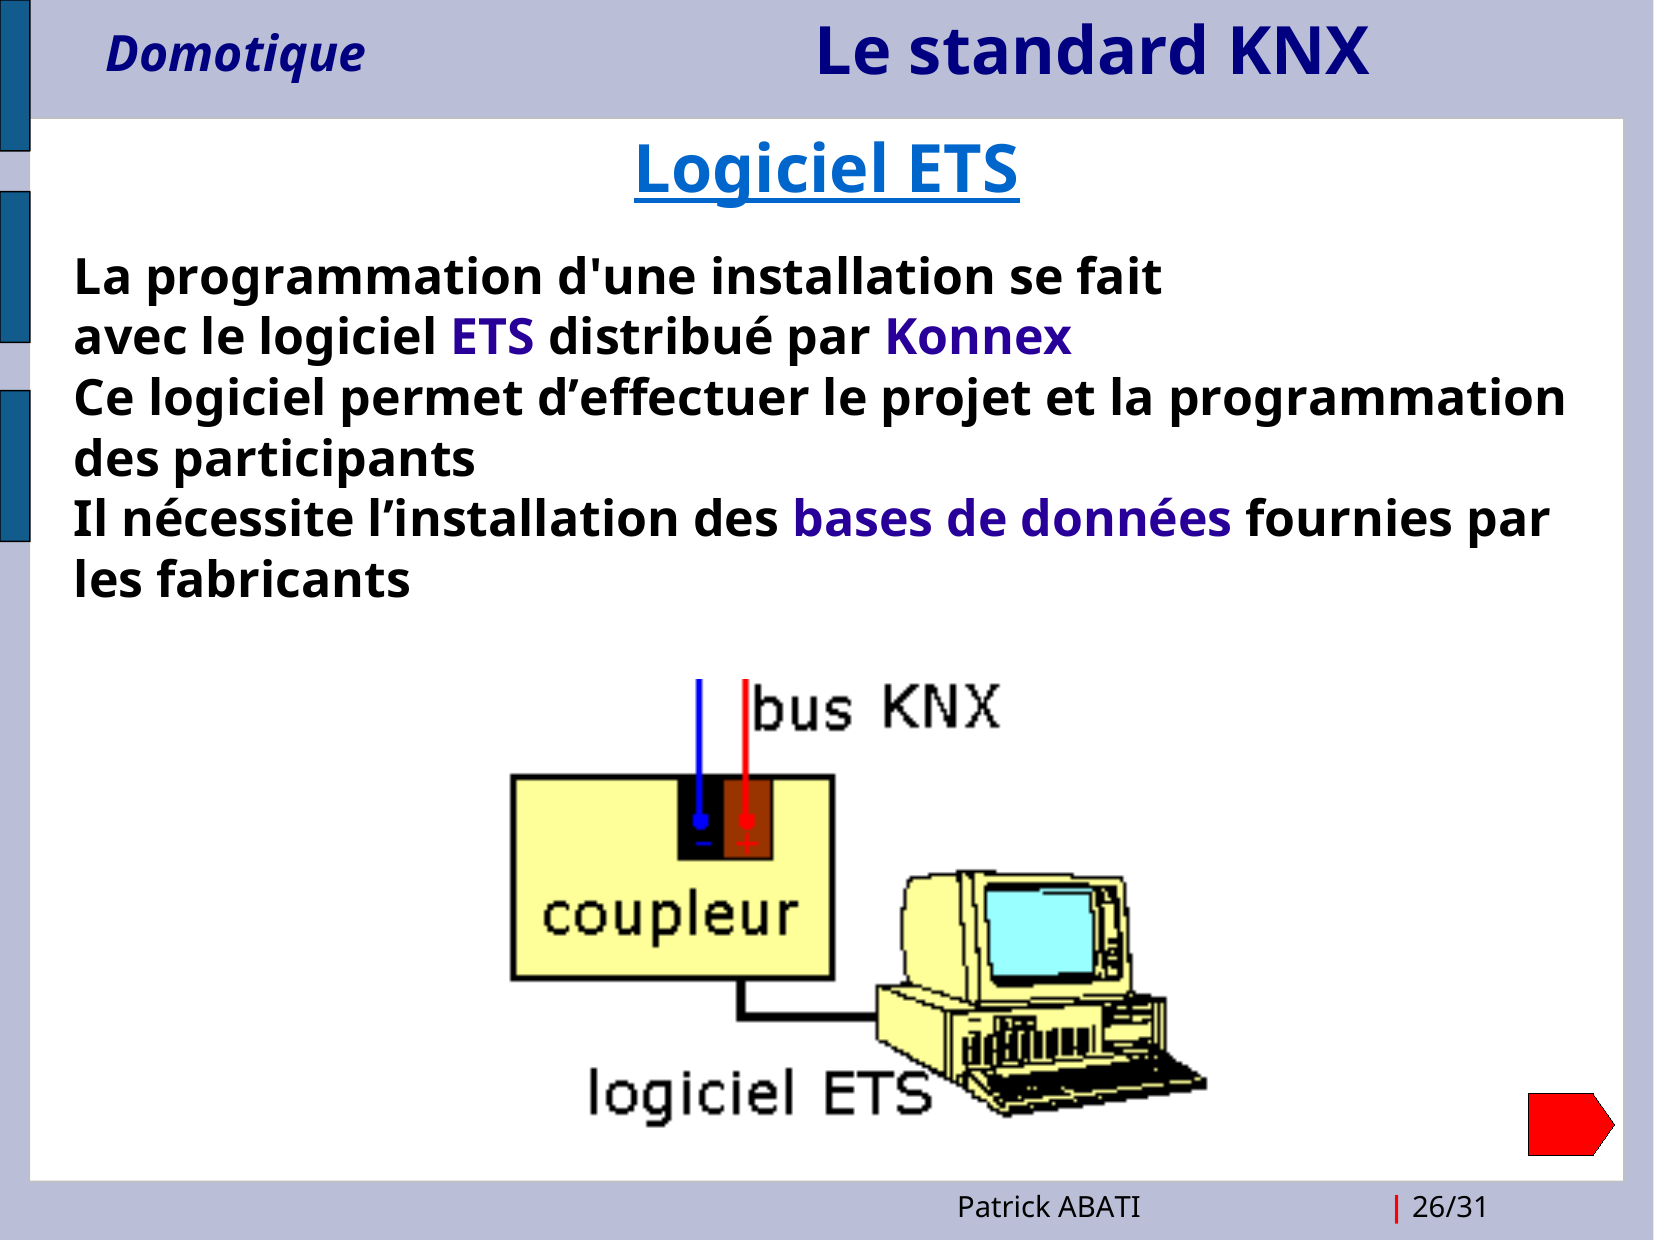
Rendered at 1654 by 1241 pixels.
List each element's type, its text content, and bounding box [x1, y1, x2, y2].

text_box [1528, 1093, 1615, 1156]
picture [502, 679, 1211, 1131]
text_box La programmation d'une installation se fait avec le logiciel ETS distribué par Konnex Ce logiciel permet d’effectuer le projet et la programmation des participants Il nécessite l’installation des bases de données fournies par les fabricants [59, 236, 1595, 613]
text_box Logiciel ETS [29, 118, 1624, 215]
